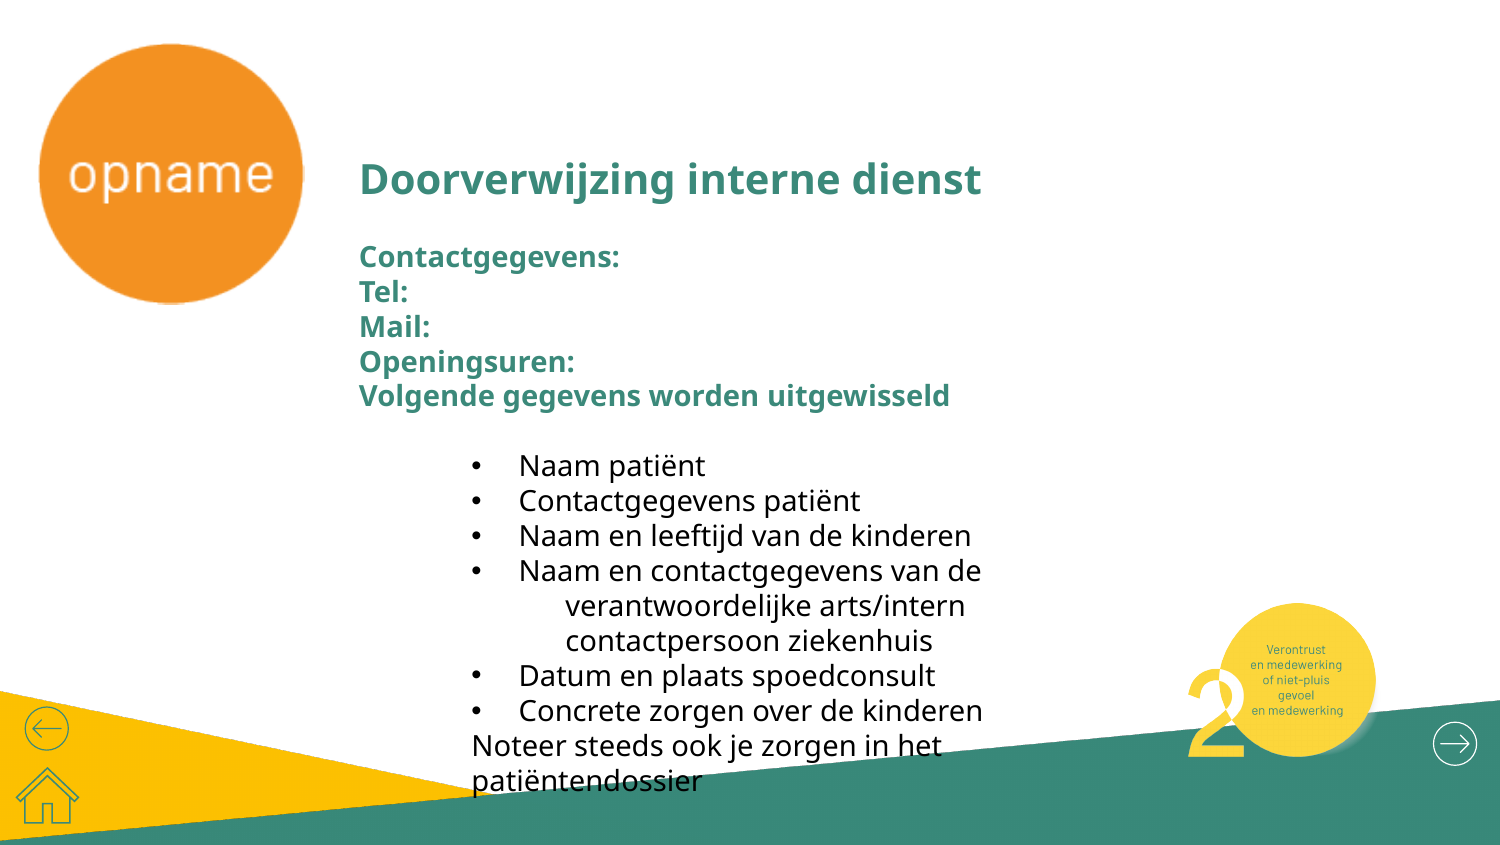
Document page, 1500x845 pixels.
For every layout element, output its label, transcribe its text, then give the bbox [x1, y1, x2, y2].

picture [1189, 603, 1381, 757]
picture [1426, 715, 1484, 772]
picture [9, 700, 85, 832]
picture [38, 44, 305, 305]
text_box Doorverwijzing interne dienst Contactgegevens: Tel: Mail: Openingsuren: Volgende gegevens worden uitgewisseld Naam patiënt Contactgegevens patiënt Naam en leeftijd van de kinderen Naam en contactgegevens van de verantwoordelijke arts/intern contactpersoon ziekenhuis Datum en plaats spoedconsult Concrete zorgen over de kinderen Noteer steeds ook je zorgen in het patiëntendossier [343, 145, 1189, 777]
